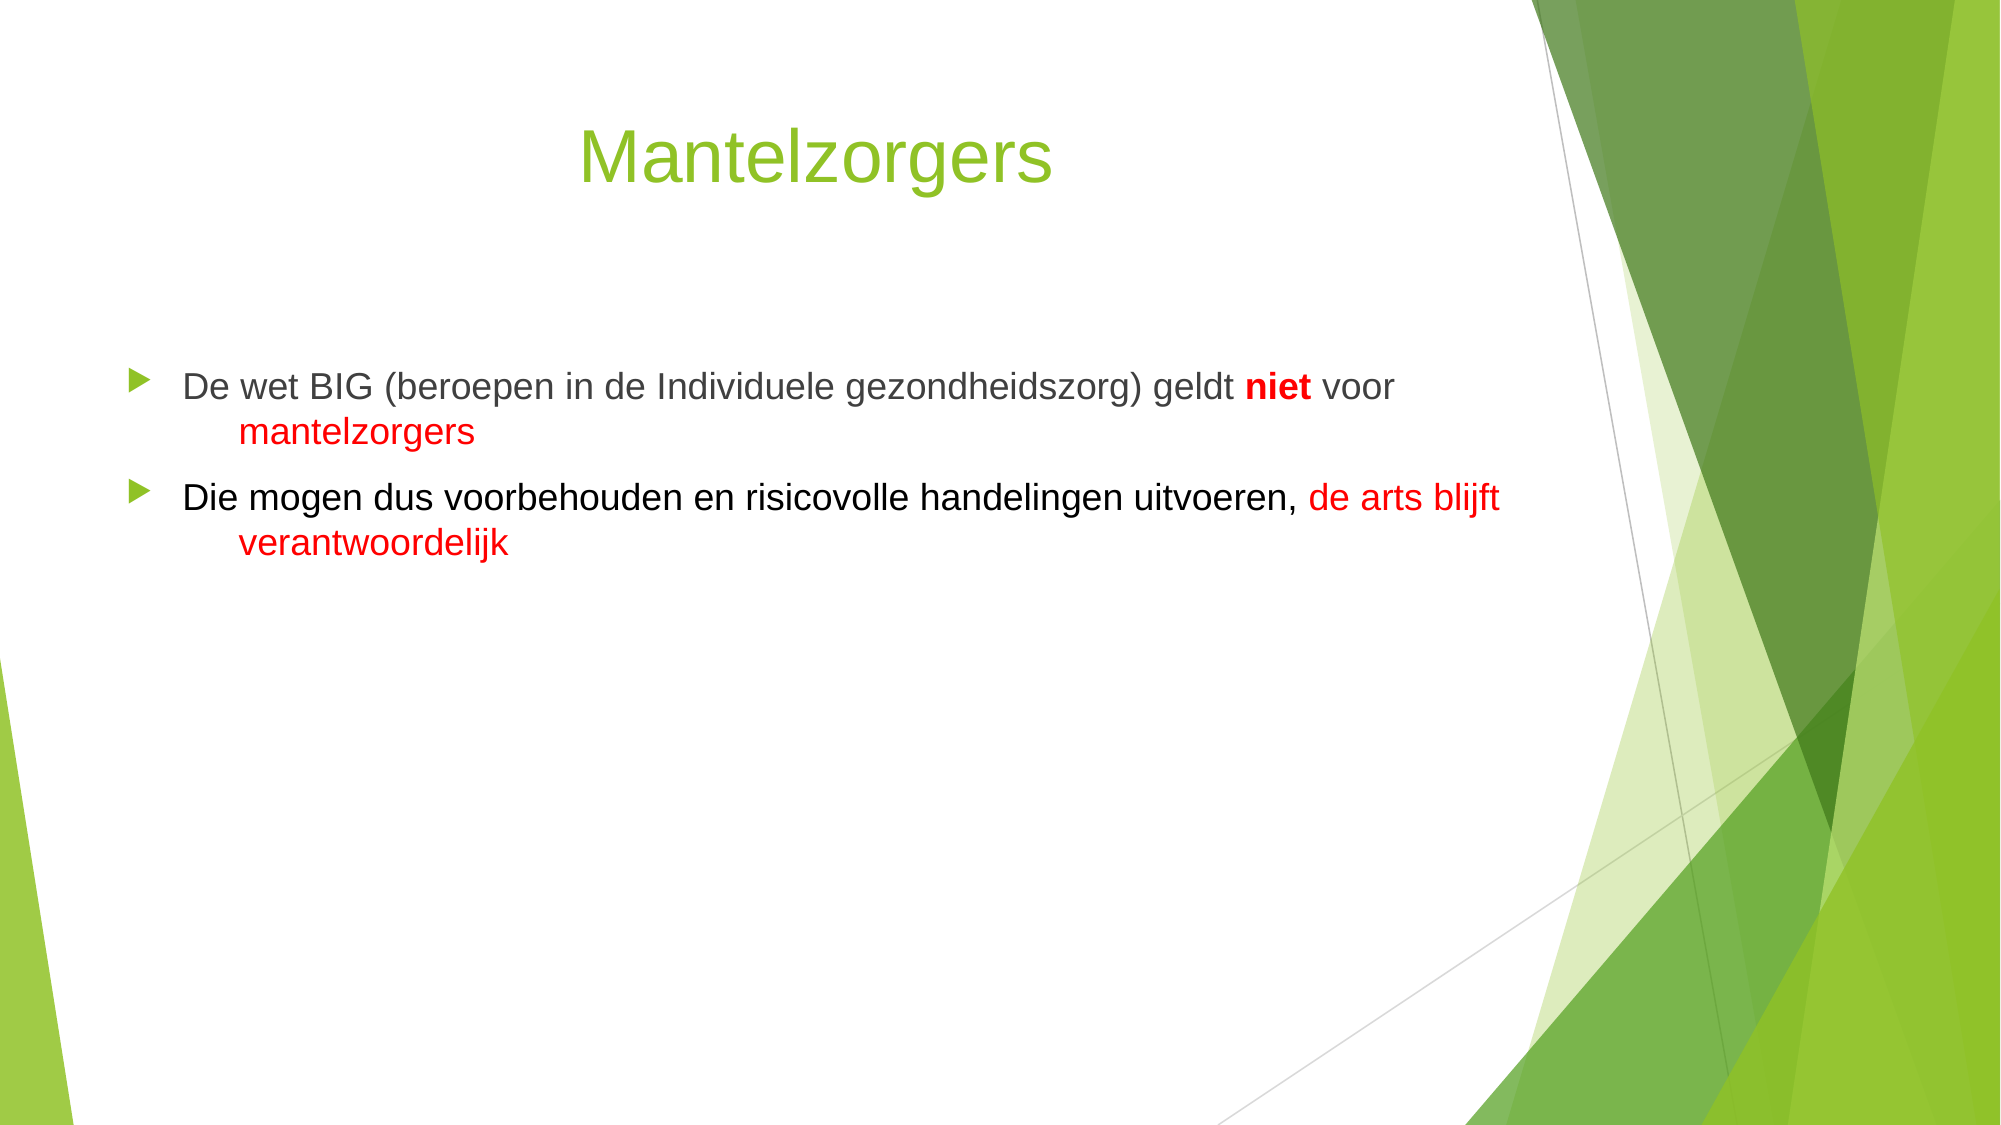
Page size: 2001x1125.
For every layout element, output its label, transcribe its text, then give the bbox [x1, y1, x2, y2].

list De wet BIG (beroepen in de Individuele gezondheidszorg) geldt niet voor mantelzorgers Die mogen dus voorbehouden en risicovolle handelingen uitvoeren, de arts blijft verantwoordelijk [111, 354, 1522, 992]
title Mantelzorgers [111, 99, 1522, 317]
